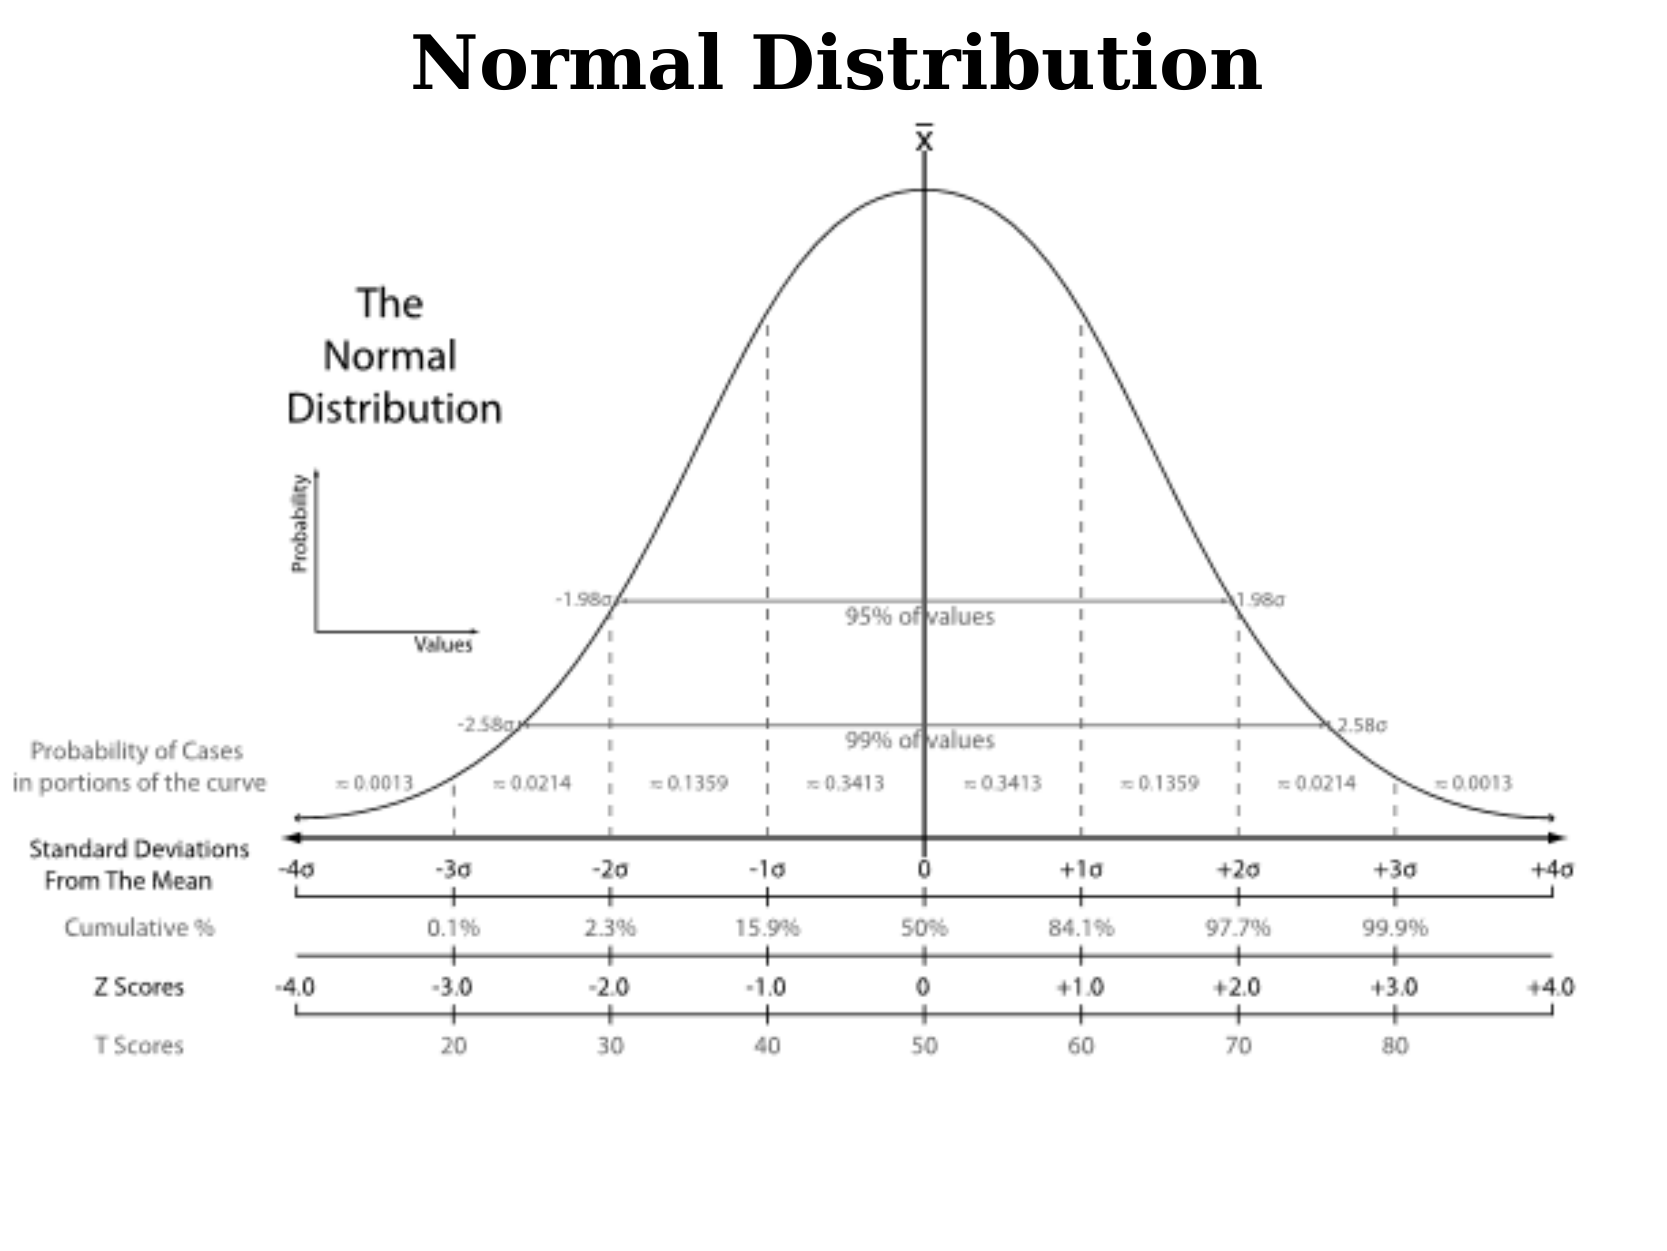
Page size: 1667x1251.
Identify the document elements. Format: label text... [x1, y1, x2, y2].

picture [4, 116, 1667, 1117]
text_box Normal Distribution [8, 22, 1667, 107]
